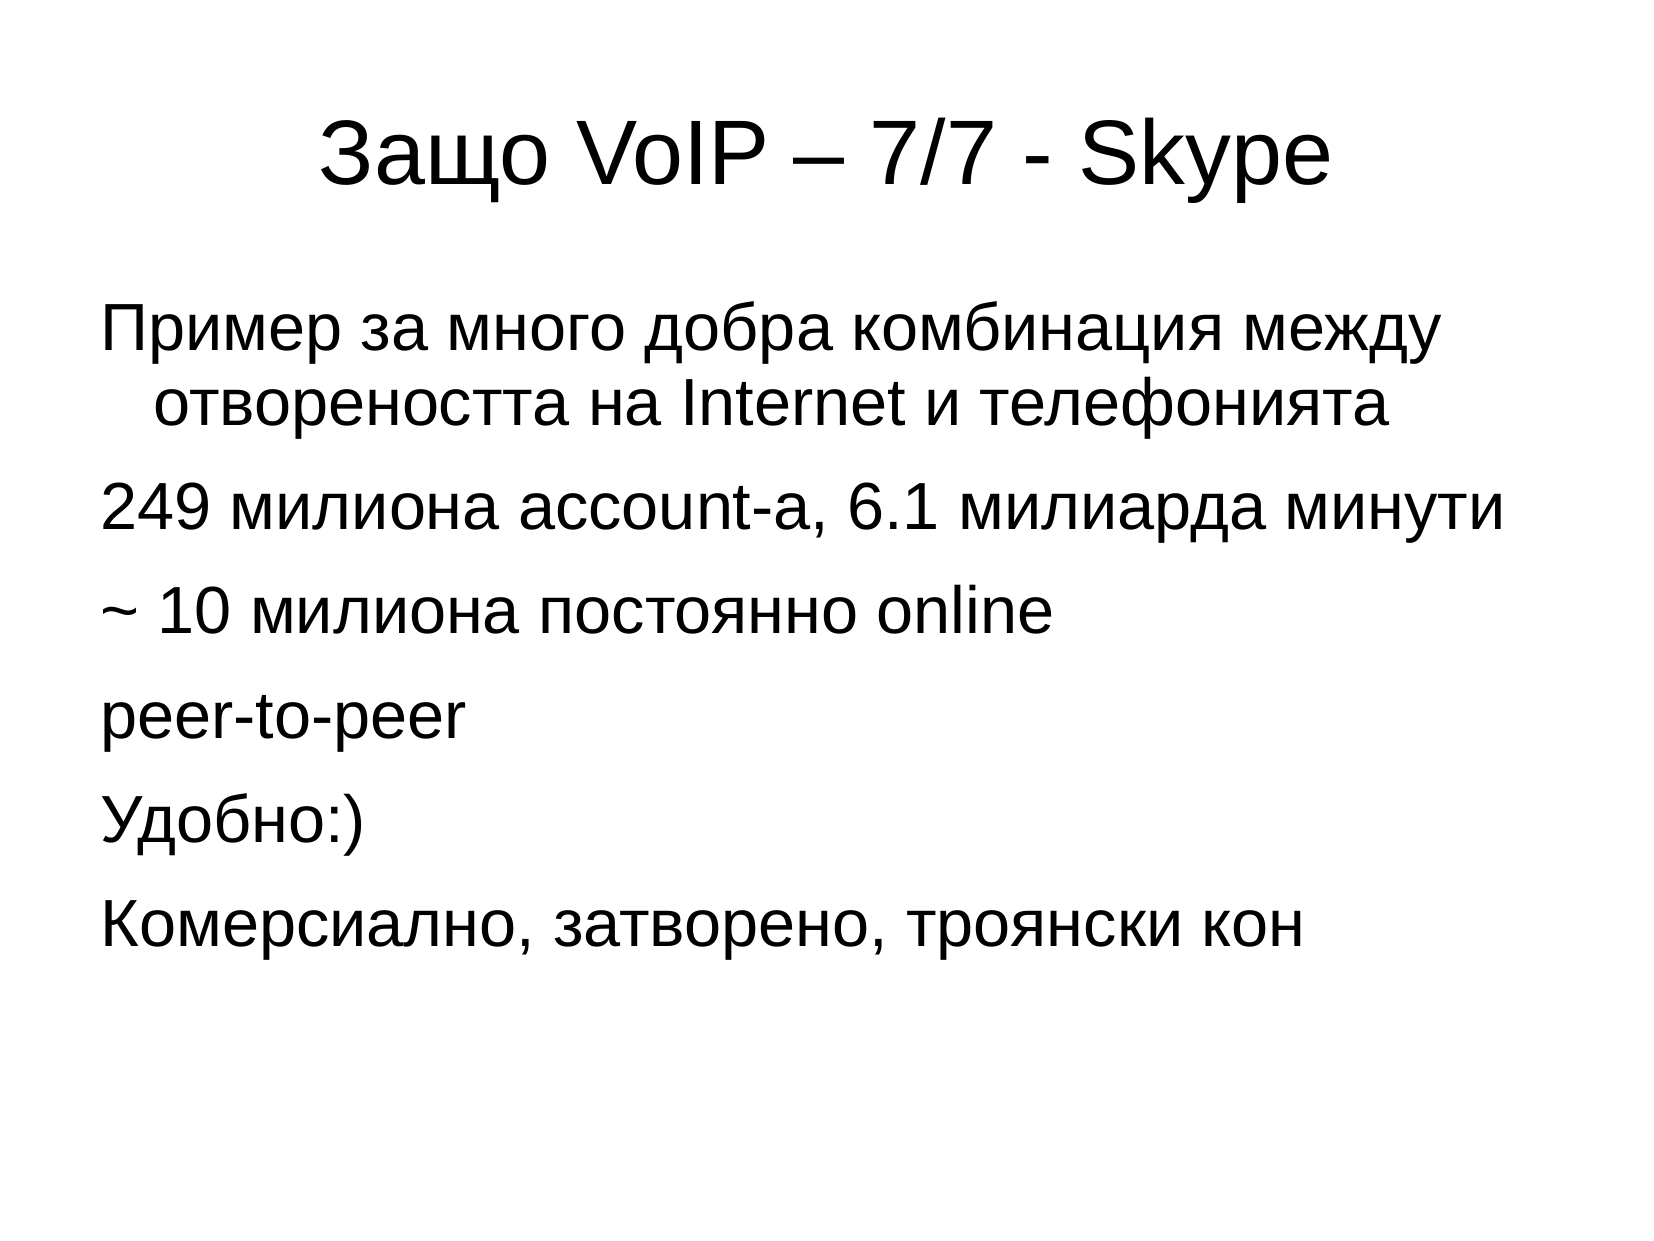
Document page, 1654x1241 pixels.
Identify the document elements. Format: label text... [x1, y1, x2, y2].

list Пример за много добра комбинация между отвореността на Internet и телефонията 249 милиона account-а, 6.1 милиарда минути ~ 10 милиона постоянно online peer-to-peer Удобно:) Комерсиално, затворено, троянски кон [82, 290, 1571, 1133]
title Защо VoIP – 7/7 - Skype [82, 56, 1571, 250]
